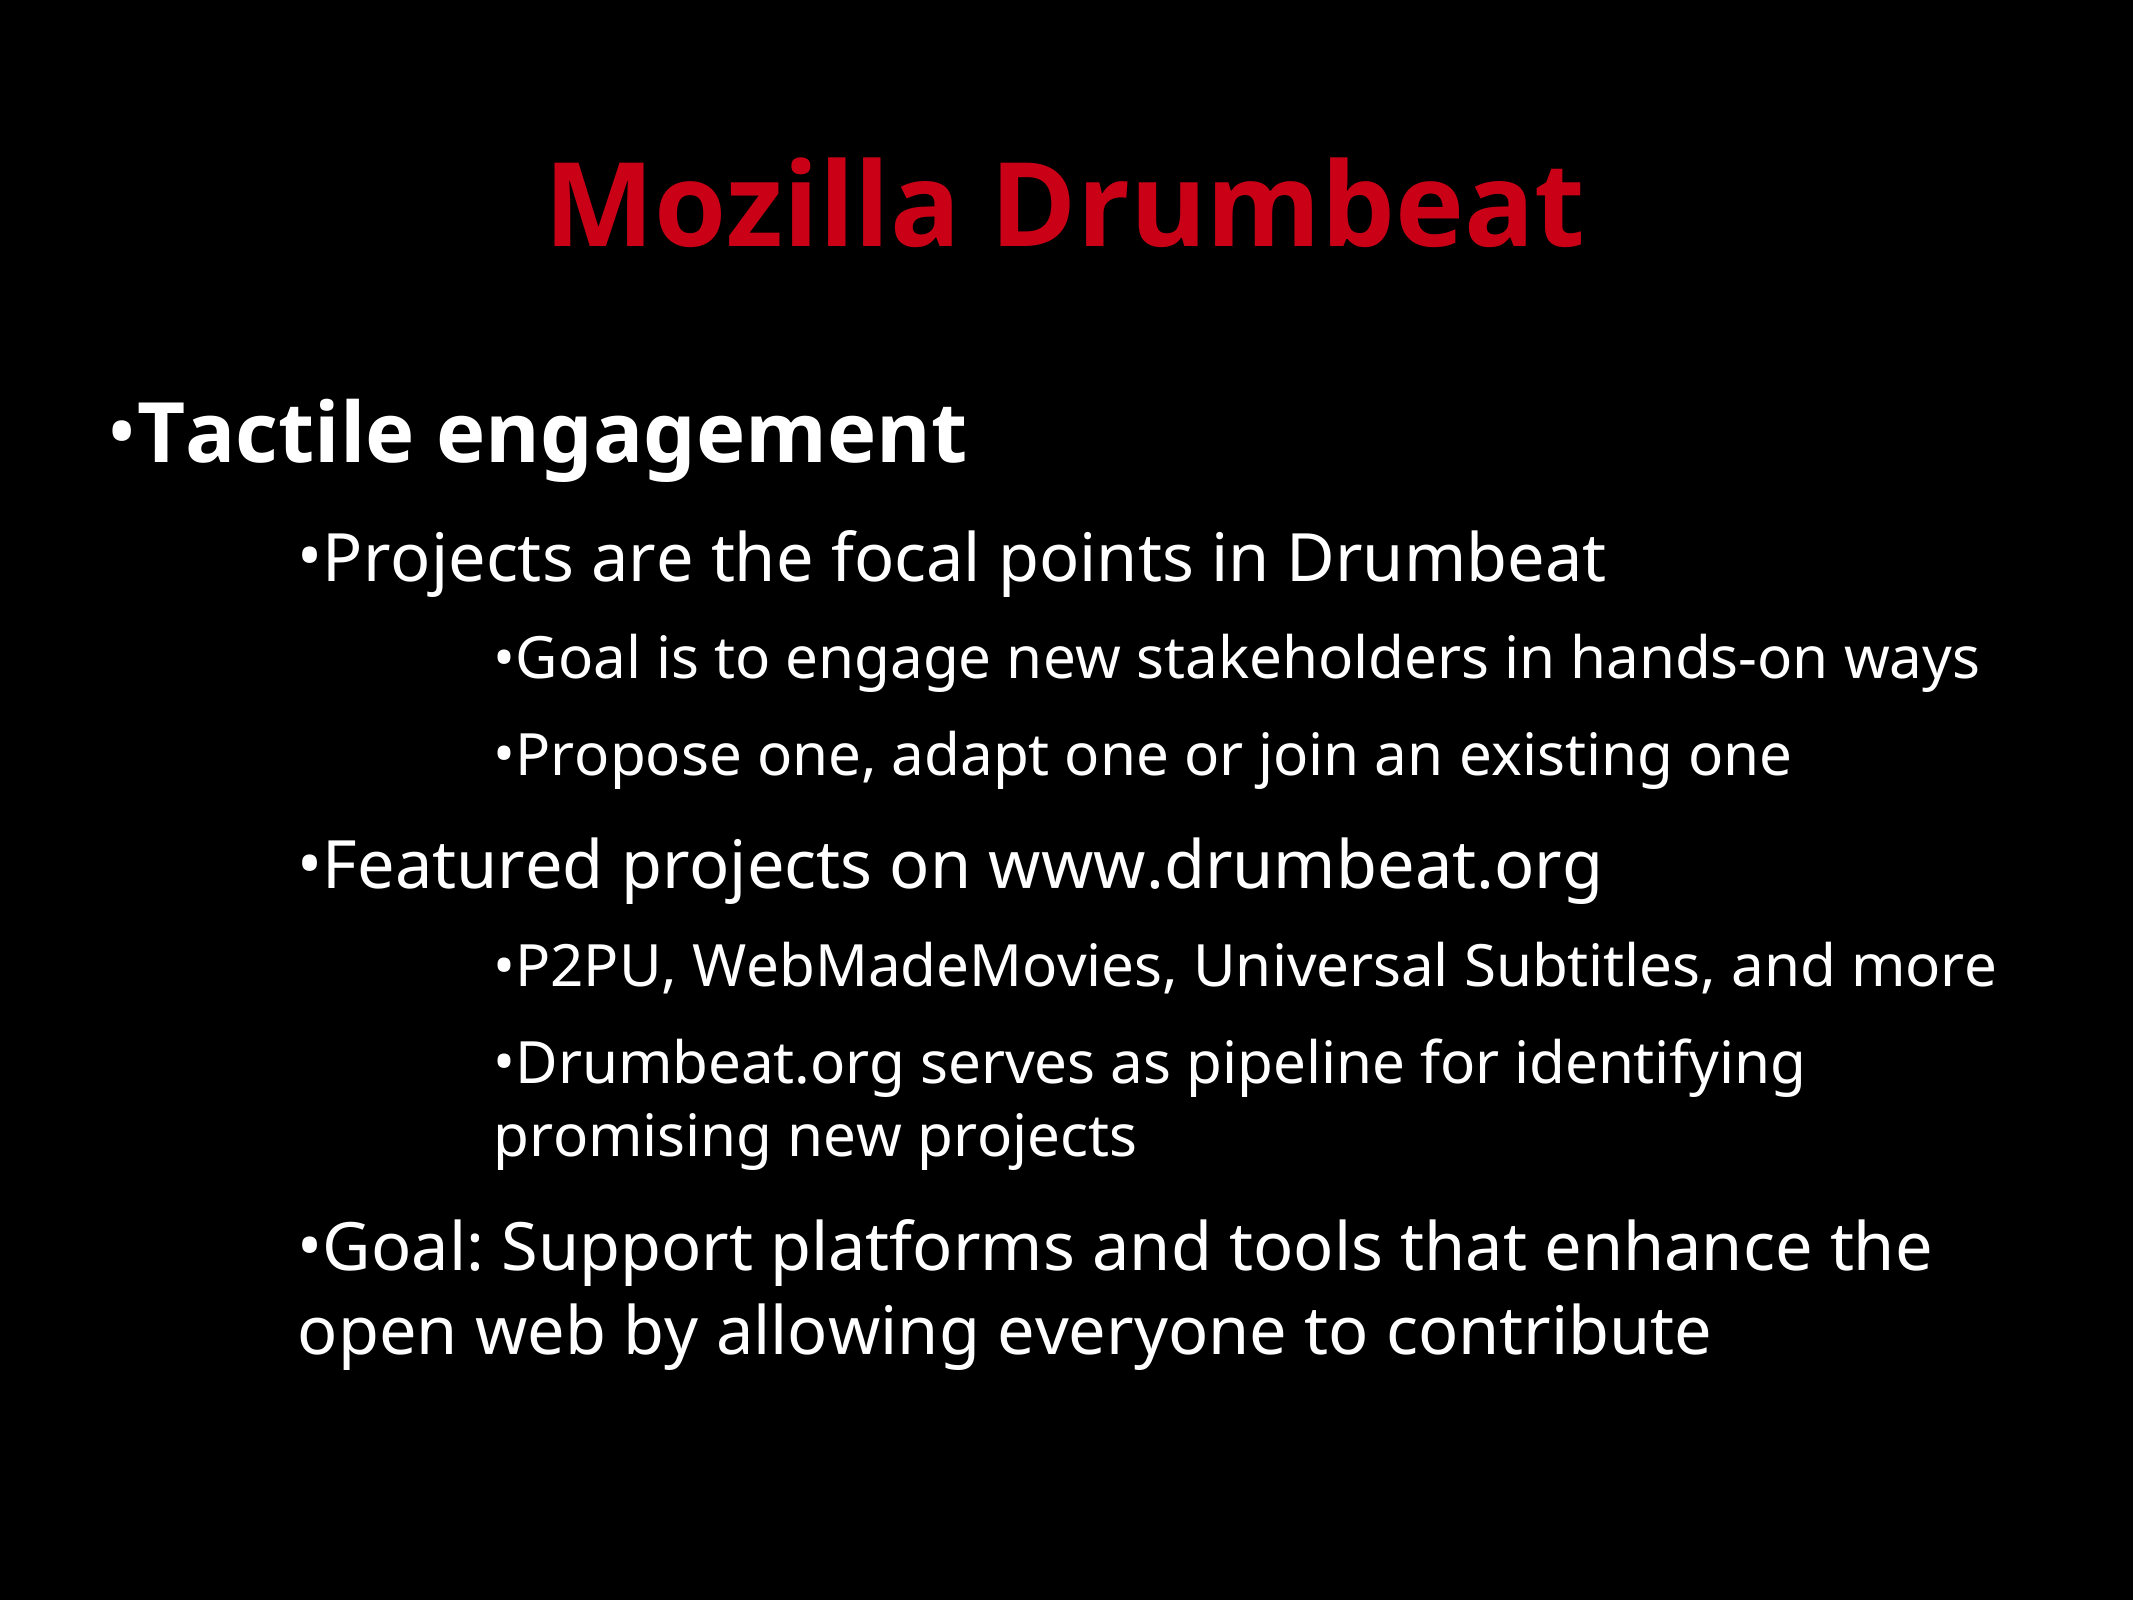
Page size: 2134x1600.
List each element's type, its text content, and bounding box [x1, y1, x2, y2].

list Tactile engagement Projects are the focal points in Drumbeat Goal is to engage new stakeholders in hands-on ways Propose one, adapt one or join an existing one Featured projects on www.drumbeat.org P2PU, WebMadeMovies, Universal Subtitles, and more Drumbeat.org serves as pipeline for identifying promising new projects Goal: Support platforms and tools that enhance the open web by allowing everyone to contribute [106, 374, 2025, 1585]
title Mozilla Drumbeat [106, 26, 2025, 367]
